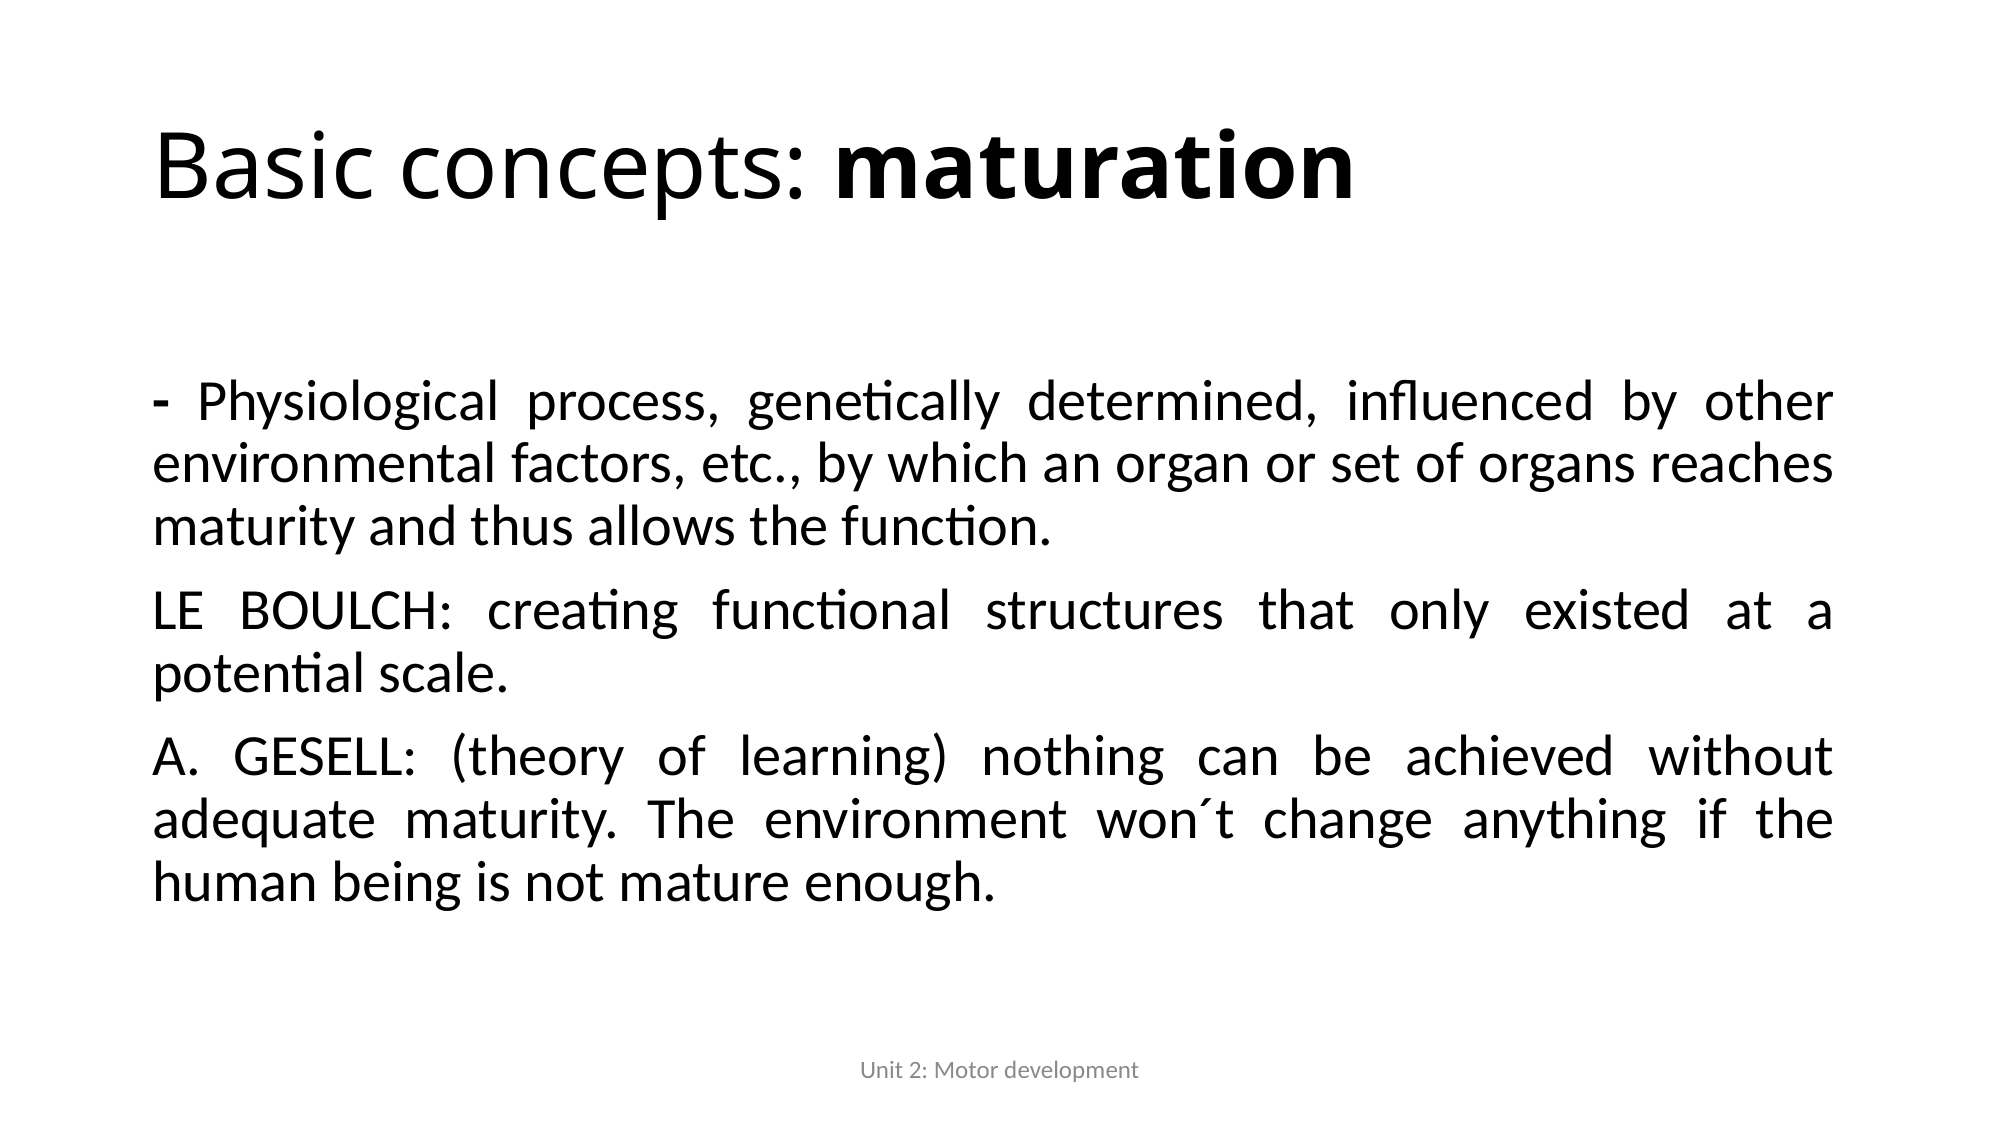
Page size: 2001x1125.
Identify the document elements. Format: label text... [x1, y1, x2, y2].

title Basic concepts: maturation [137, 59, 1863, 278]
list - Physiological process, genetically determined, influenced by other environmental factors, etc., by which an organ or set of organs reaches maturity and thus allows the function. LE BOULCH: creating functional structures that only existed at a potential scale. A. GESELL: (theory of learning) nothing can be achieved without adequate maturity. The environment won´t change anything if the human being is not mature enough. [137, 299, 1863, 1014]
text_box Unit 2: Motor development [662, 1042, 1338, 1103]
